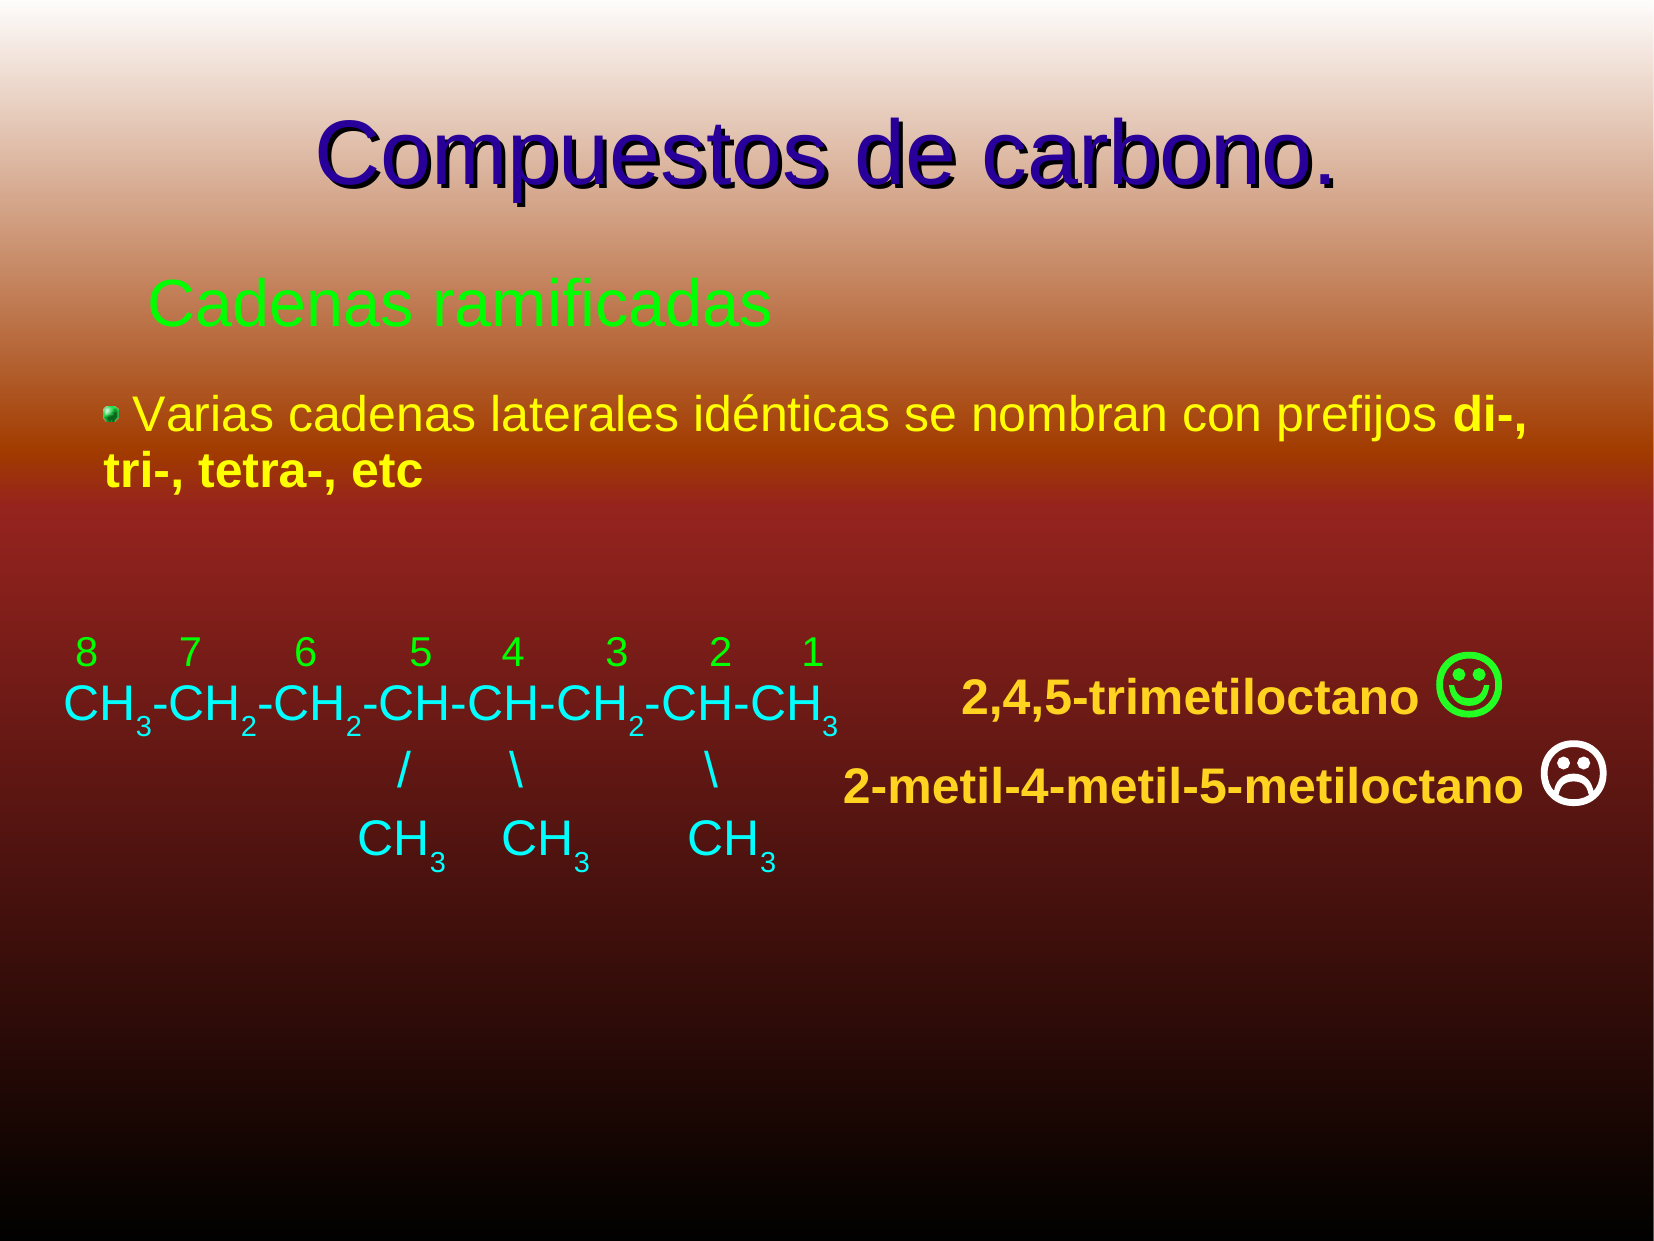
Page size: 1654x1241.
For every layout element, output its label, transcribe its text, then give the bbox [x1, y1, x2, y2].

text_box Varias cadenas laterales idénticas se nombran con prefijos di-, tri-, tetra-, etc [88, 378, 1625, 547]
picture [0, 0, 1654, 1241]
text_box 2,4,5-trimetiloctano  [946, 649, 1625, 738]
title Compuestos de carbono. [82, 49, 1571, 257]
text_box 2-metil-4-metil-5-metiloctano  [828, 738, 1654, 886]
text_box 8 7 6 5 4 3 2 1 CH3-CH2-CH2-CH-CH-CH2-CH-CH3 / \ \ CH3 CH3 CH3 [49, 621, 1241, 886]
list Cadenas ramificadas [76, 265, 886, 355]
